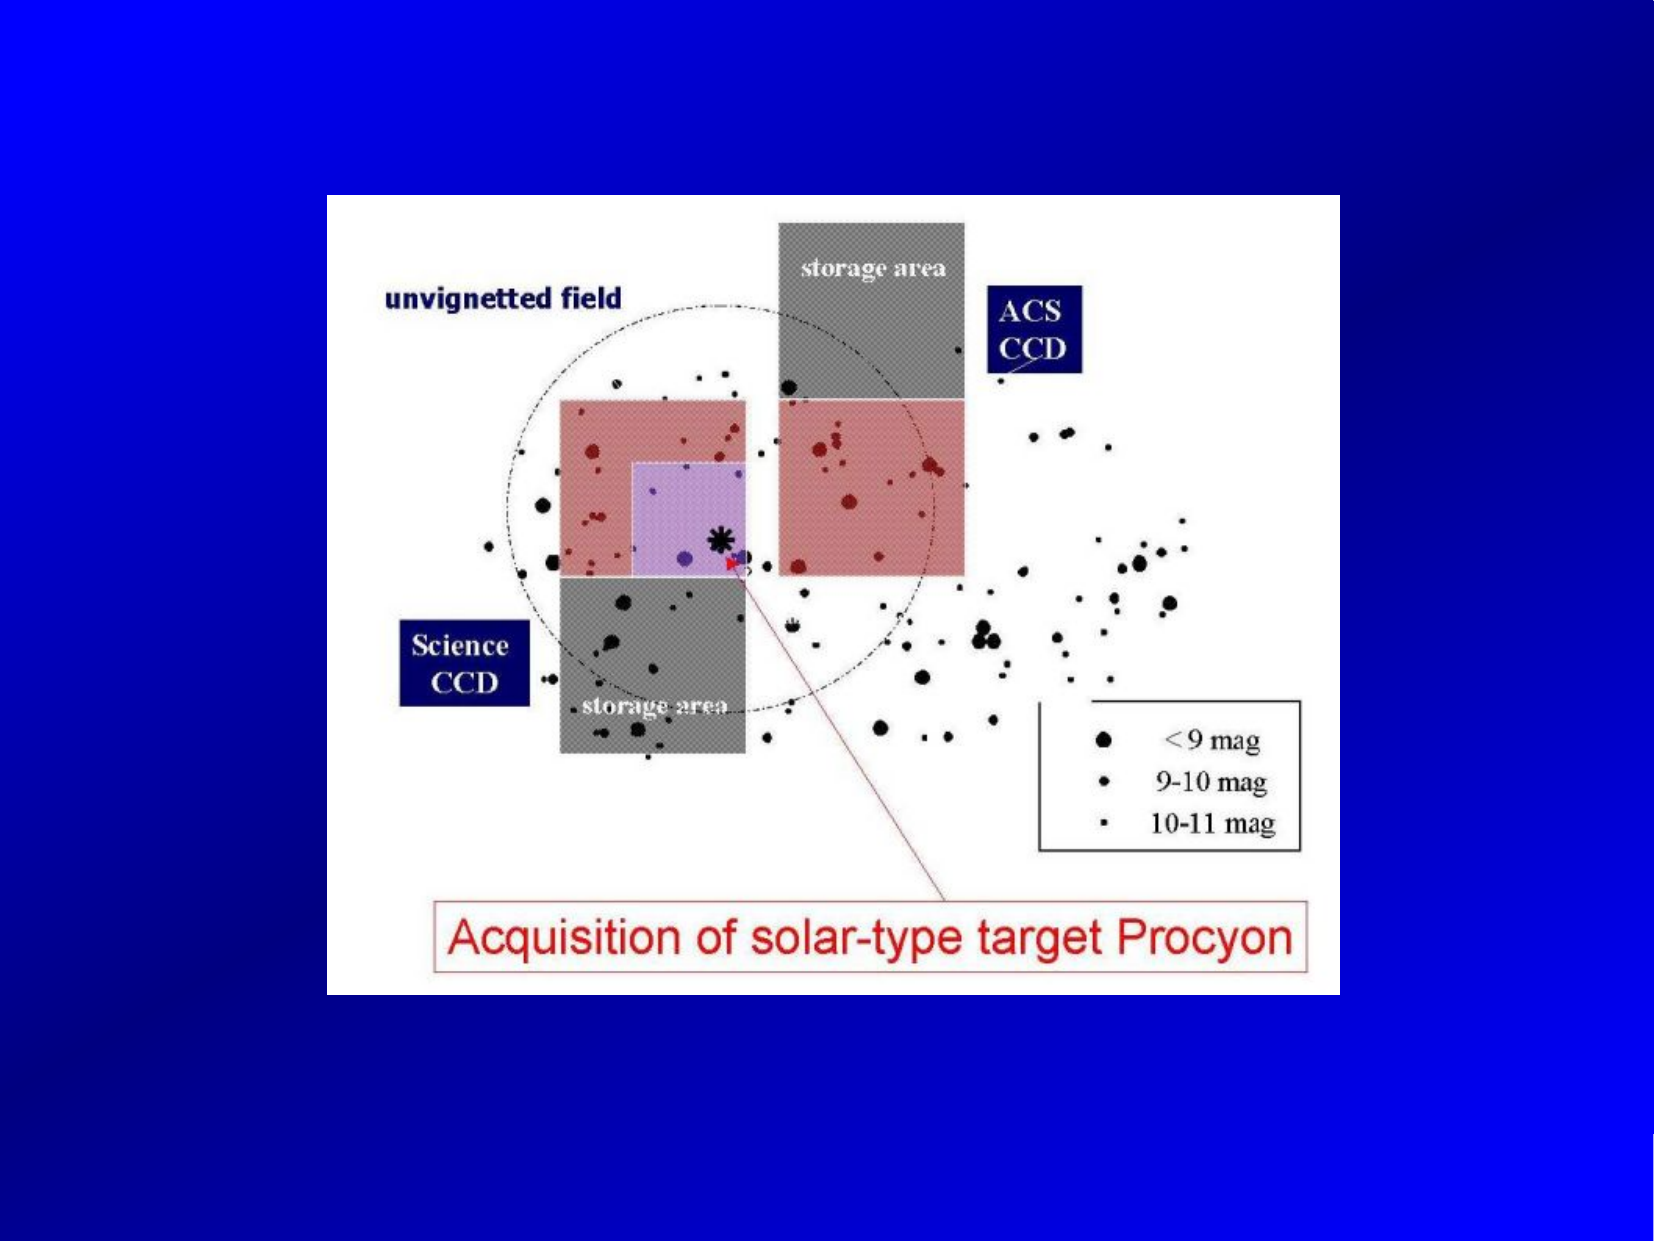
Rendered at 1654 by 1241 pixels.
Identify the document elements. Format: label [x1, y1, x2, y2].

picture [327, 195, 1340, 995]
